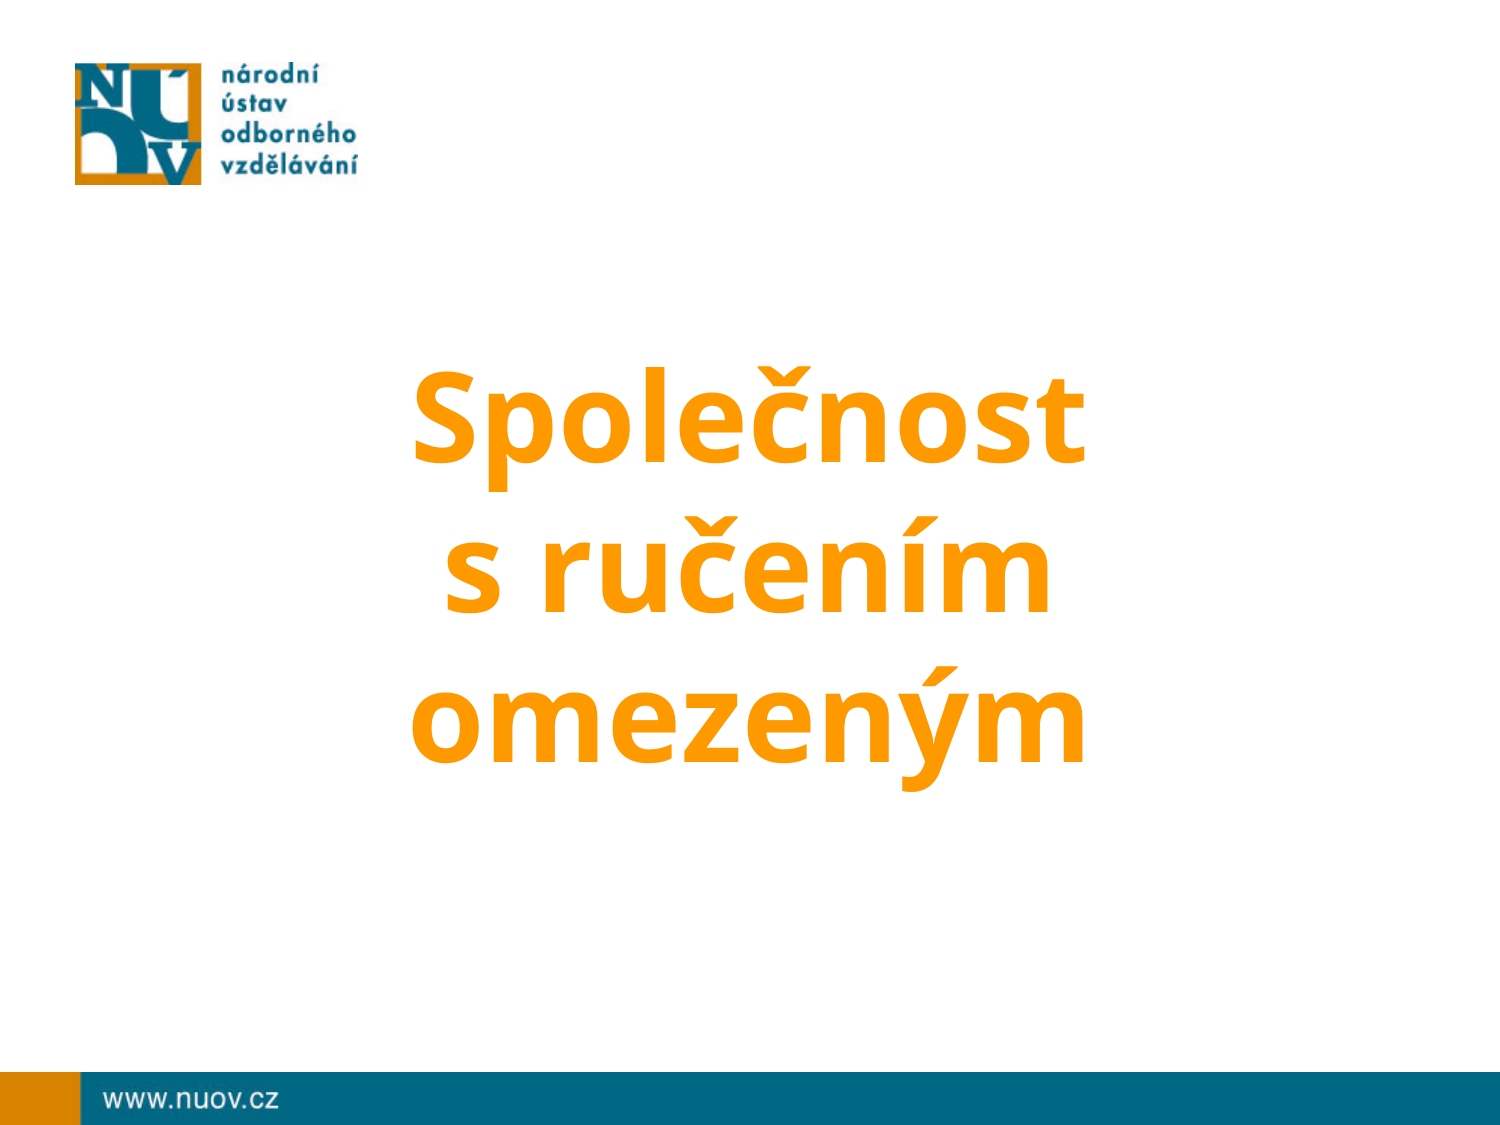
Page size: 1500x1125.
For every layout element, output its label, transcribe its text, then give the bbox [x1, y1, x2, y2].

text_box [75, 62, 358, 185]
text_box Společnost s ručením omezeným [75, 329, 1426, 796]
text_box [0, 1072, 1500, 1125]
